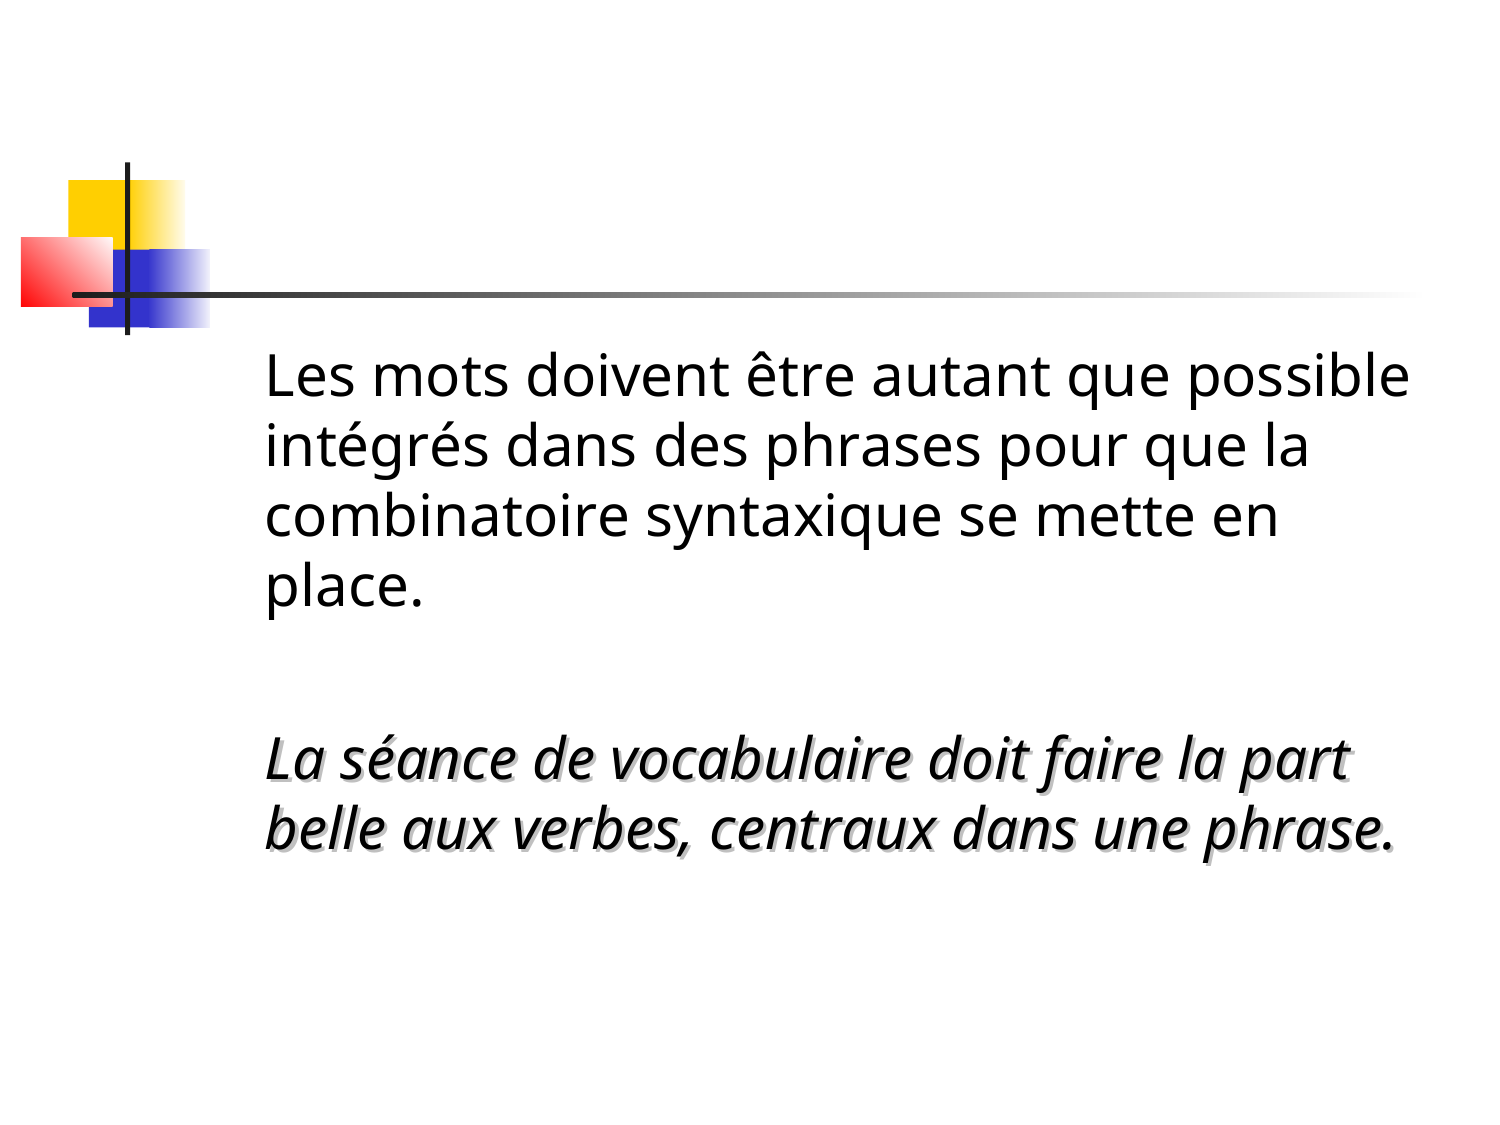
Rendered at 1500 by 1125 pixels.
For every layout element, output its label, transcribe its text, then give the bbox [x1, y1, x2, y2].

list Les mots doivent être autant que possible intégrés dans des phrases pour que la combinatoire syntaxique se mette en place. La séance de vocabulaire doit faire la part belle aux verbes, centraux dans une phrase. [193, 330, 1469, 1006]
